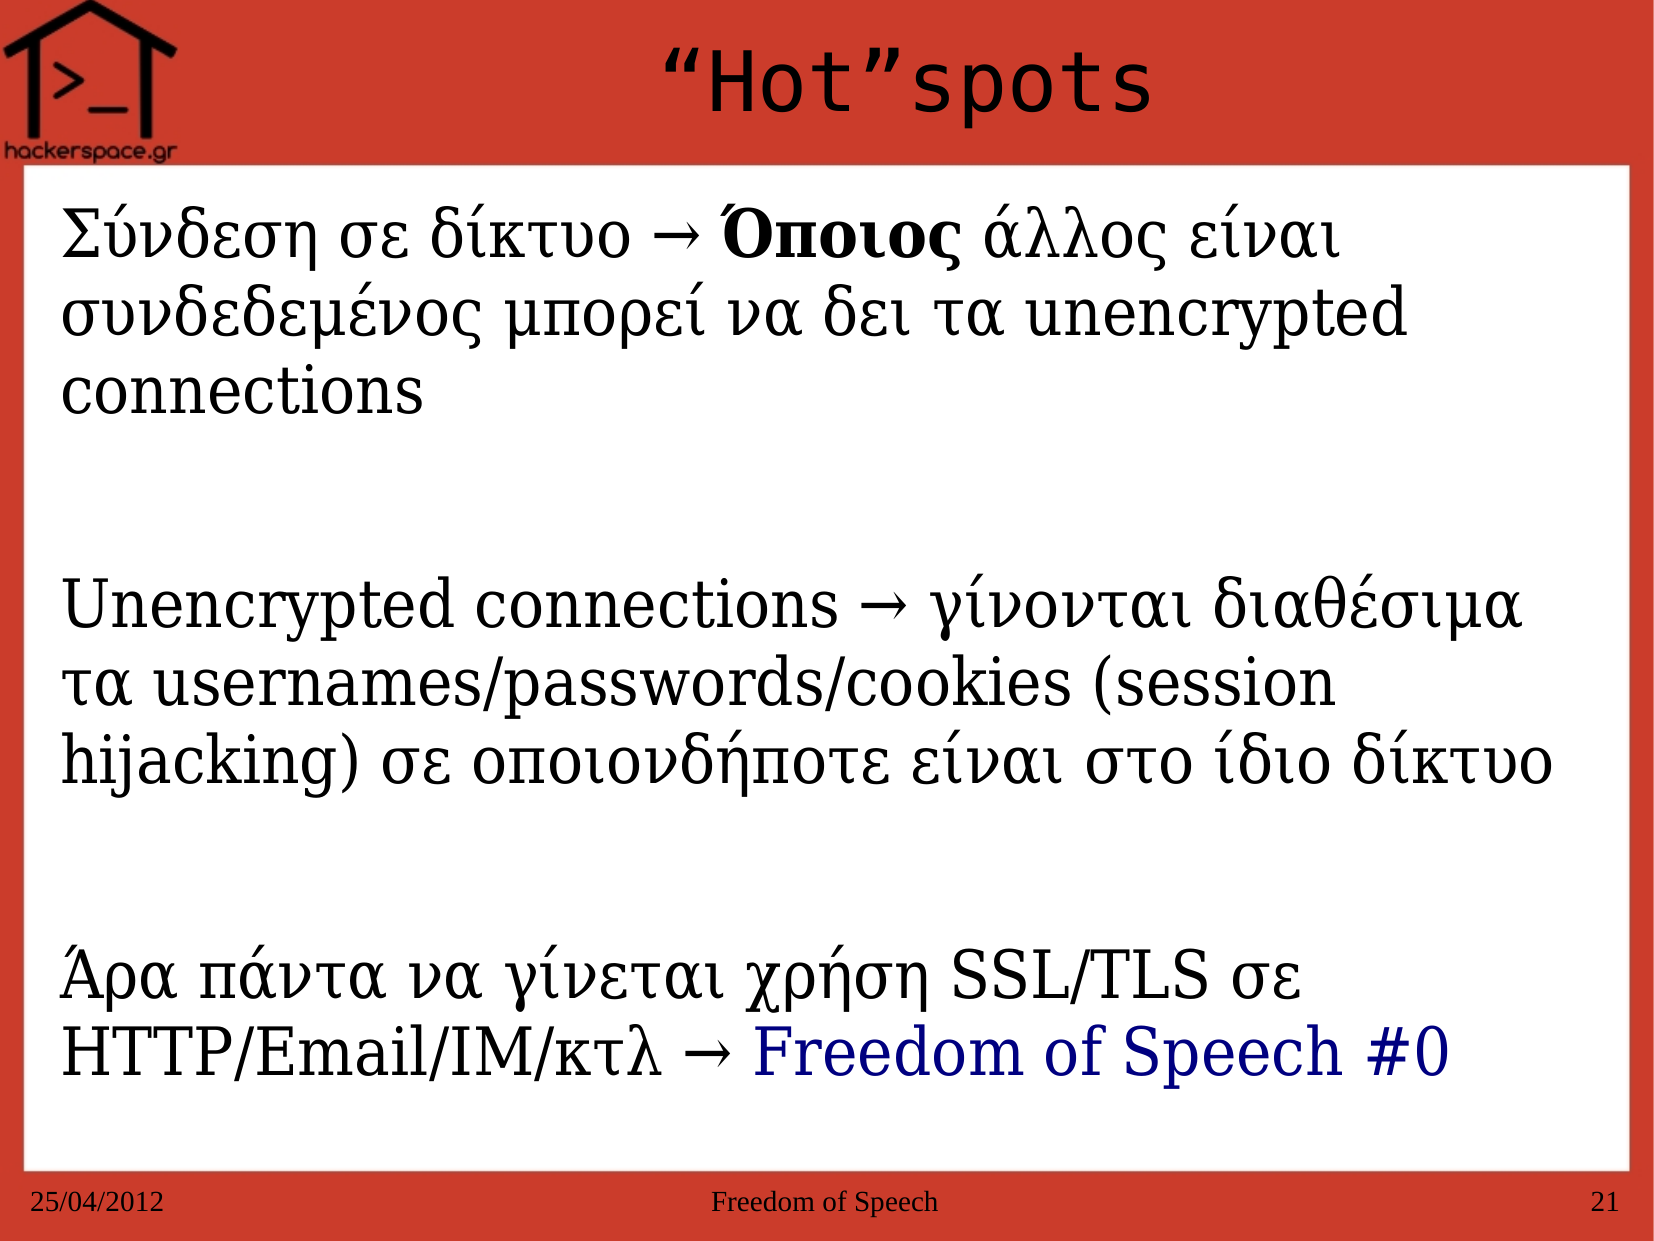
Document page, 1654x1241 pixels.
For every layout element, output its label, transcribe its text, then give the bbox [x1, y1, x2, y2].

title “Hot”spots [195, 15, 1621, 151]
picture [0, 0, 1654, 1241]
list Σύνδεση σε δίκτυο → Όποιος άλλος είναι συνδεδεμένος μπορεί να δει τα unencrypted connections Unencrypted connections → γίνονται διαθέσιμα τα usernames/passwords/cookies (session hijacking) σε οποιονδήποτε είναι στο ίδιο δίκτυο Άρα πάντα να γίνεται χρήση SSL/TLS σε HTTP/Email/IM/κτλ → Freedom of Speech #0 [60, 195, 1591, 1141]
